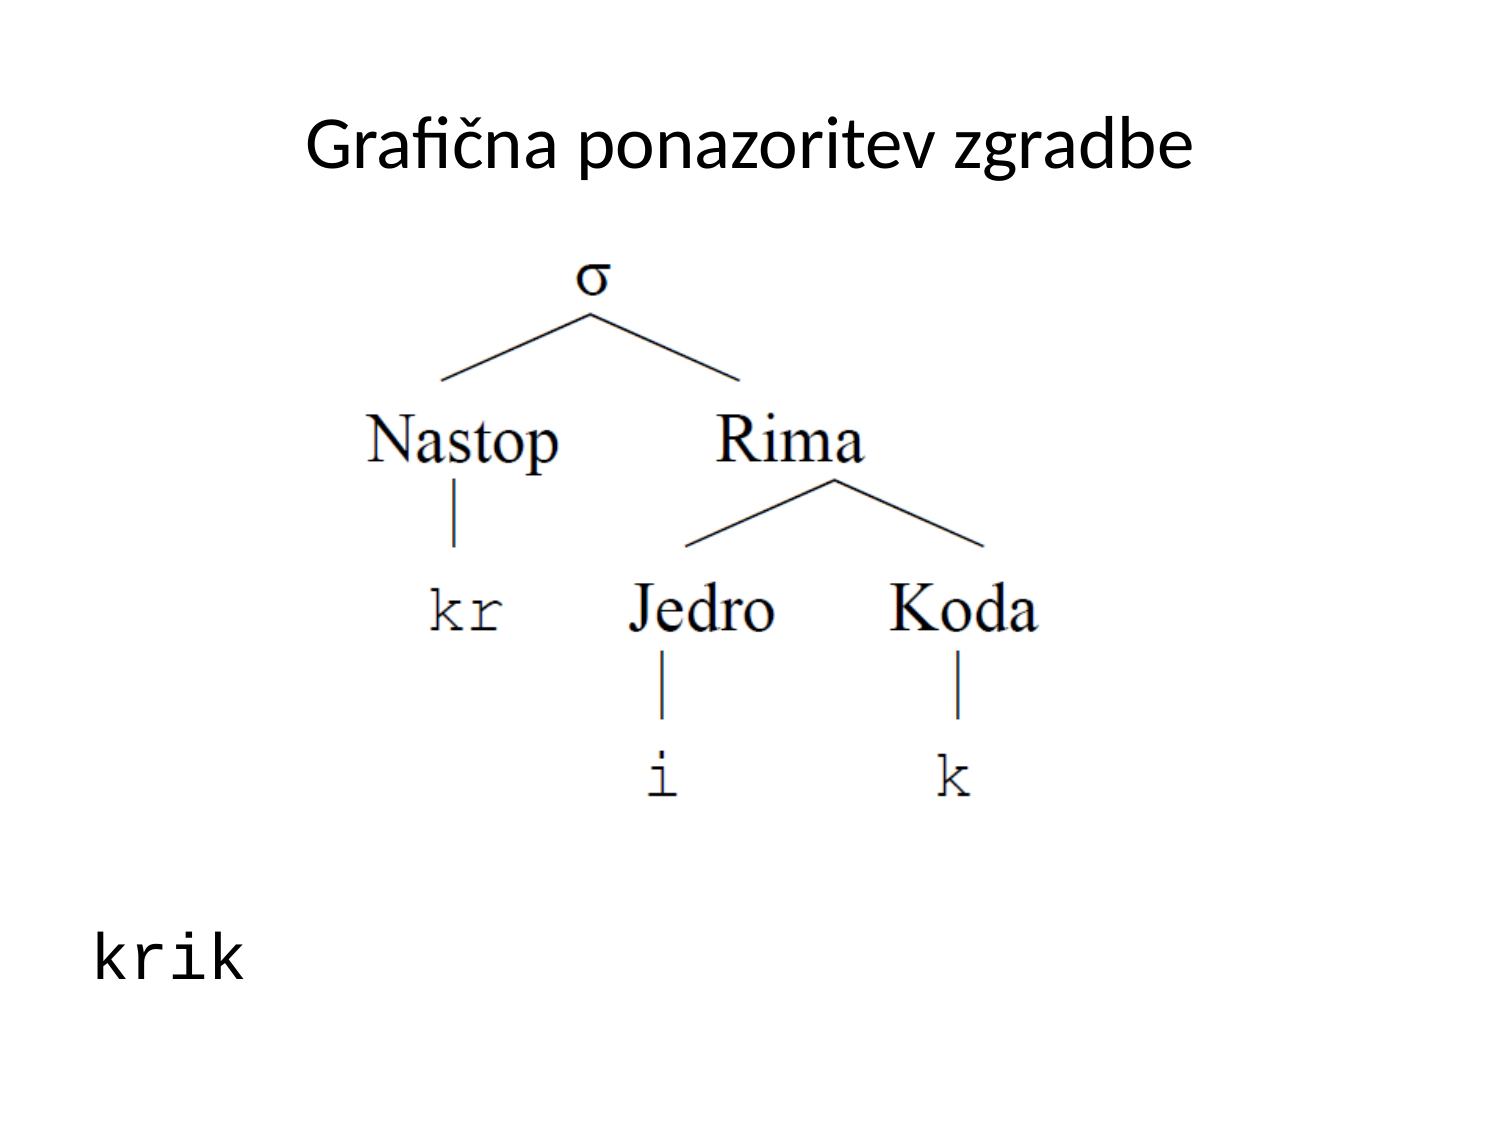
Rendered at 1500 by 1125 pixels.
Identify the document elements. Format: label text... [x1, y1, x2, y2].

list krik [75, 262, 1425, 1005]
picture [365, 227, 1135, 898]
title Grafična ponazoritev zgradbe [75, 45, 1425, 233]
